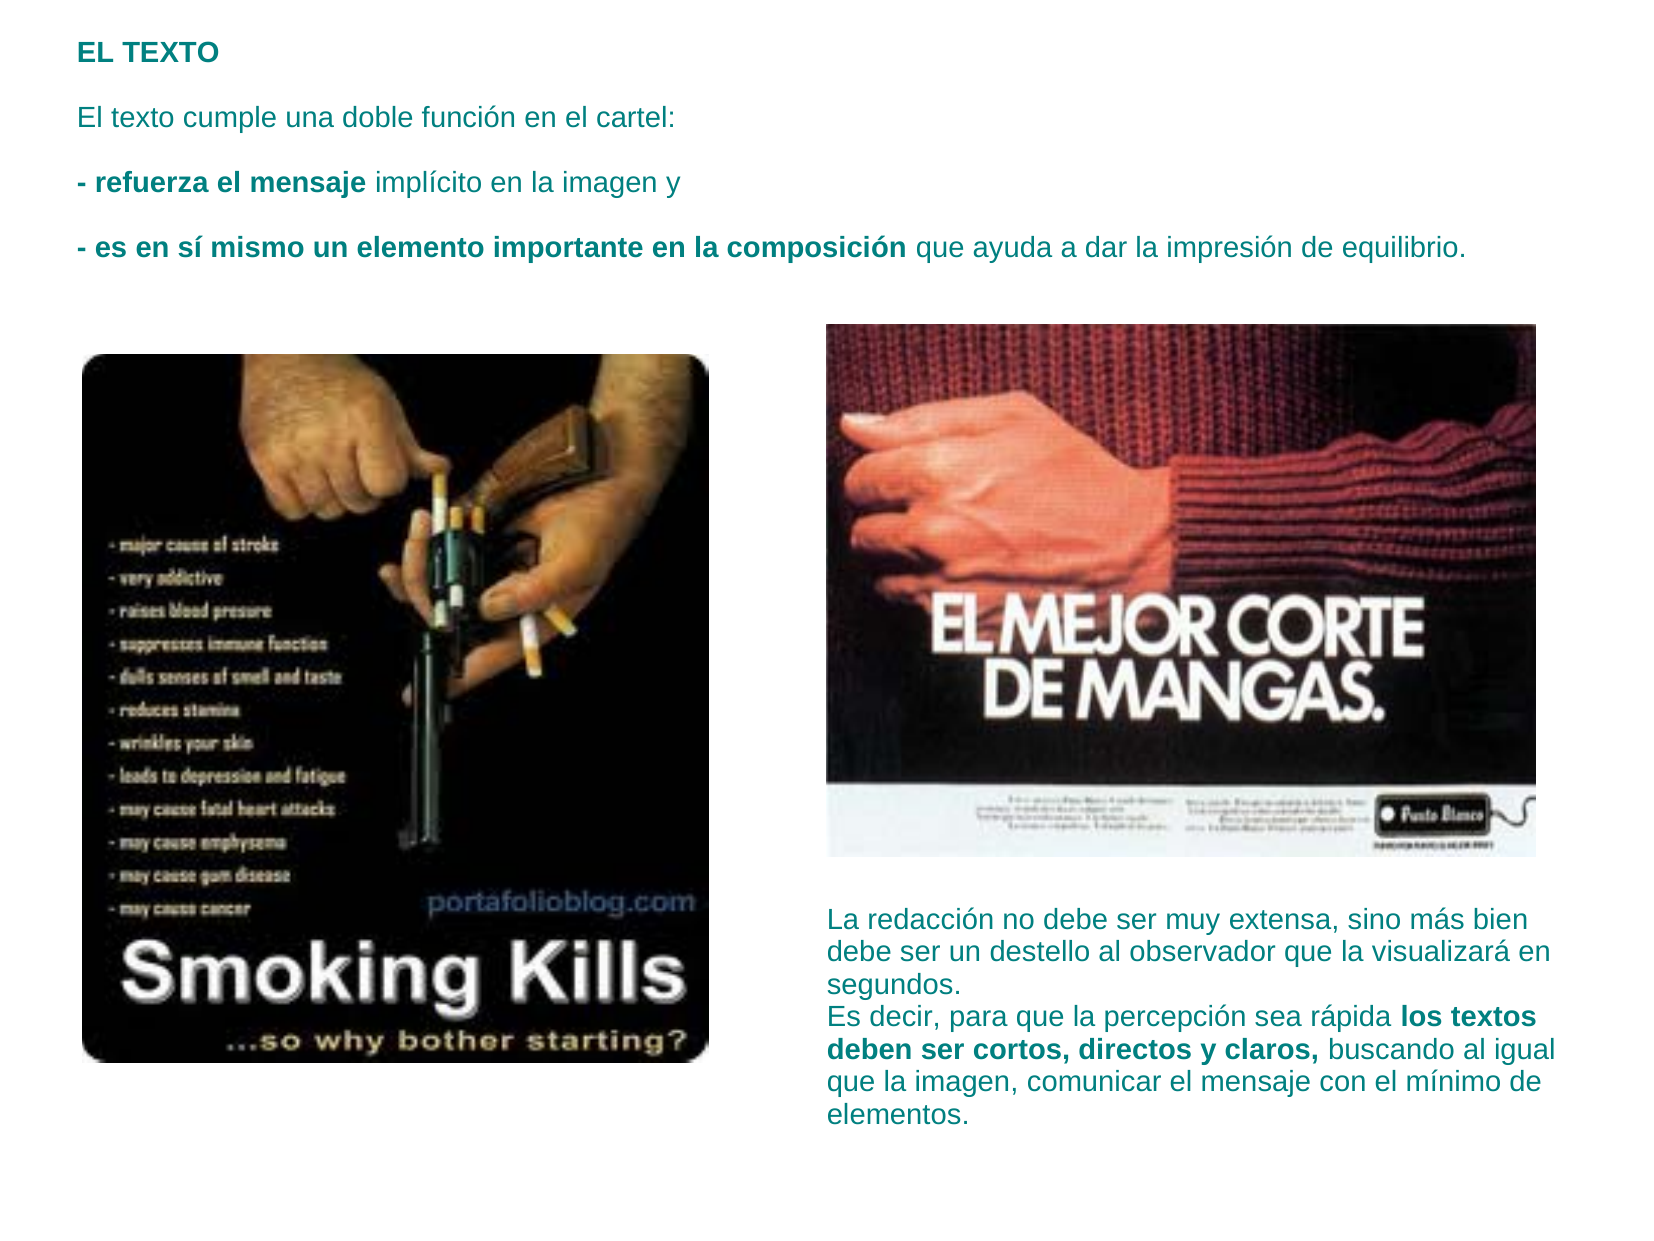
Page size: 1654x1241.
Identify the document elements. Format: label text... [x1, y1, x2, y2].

title EL TEXTO El texto cumple una doble función en el cartel: - refuerza el mensaje implícito en la imagen y - es en sí mismo un elemento importante en la composición que ayuda a dar la impresión de equilibrio. [76, 33, 1565, 266]
text_box La redacción no debe ser muy extensa, sino más bien debe ser un destello al observador que la visualizará en segundos. Es decir, para que la percepción sea rápida los textos deben ser cortos, directos y claros, buscando al igual que la imagen, comunicar el mensaje con el mínimo de elementos. [826, 885, 1595, 1147]
picture [826, 324, 1536, 857]
picture [82, 354, 709, 1063]
